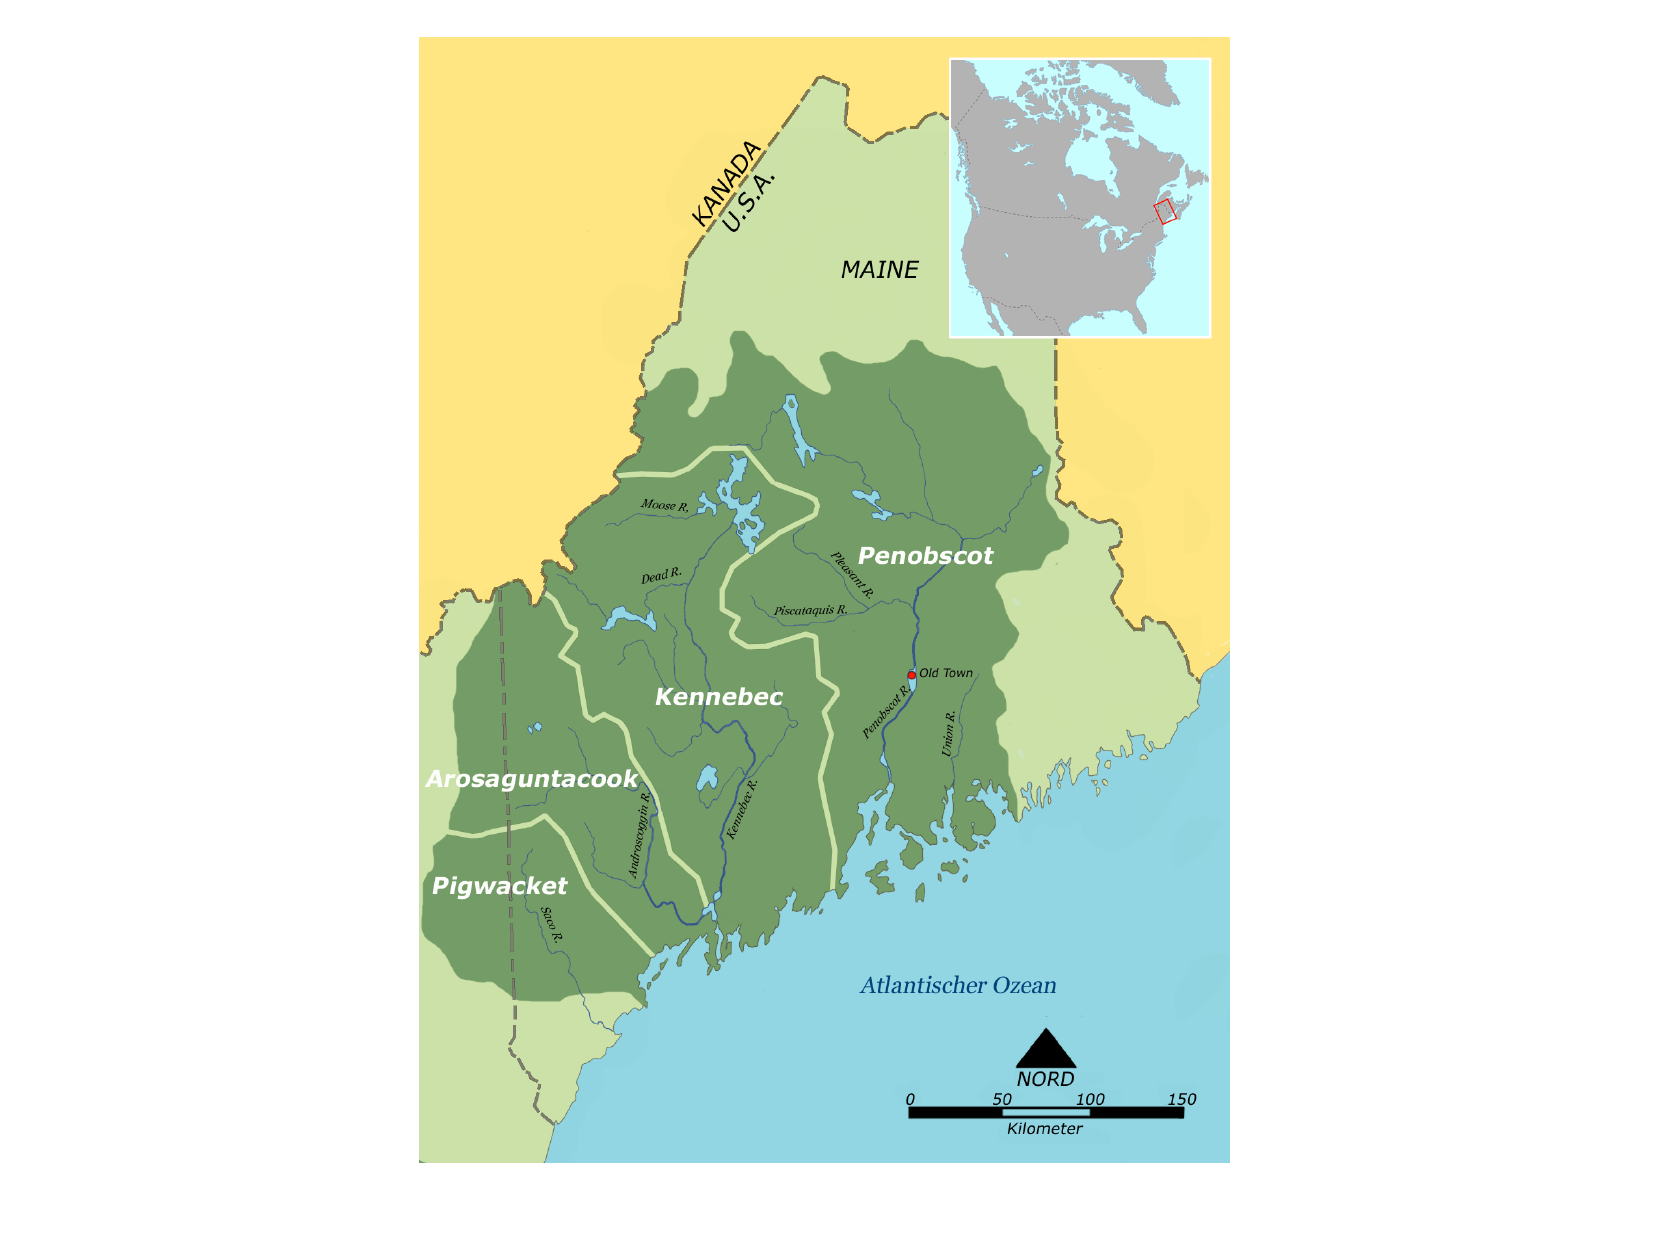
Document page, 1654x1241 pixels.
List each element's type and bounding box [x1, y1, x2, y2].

picture [419, 37, 1230, 1163]
